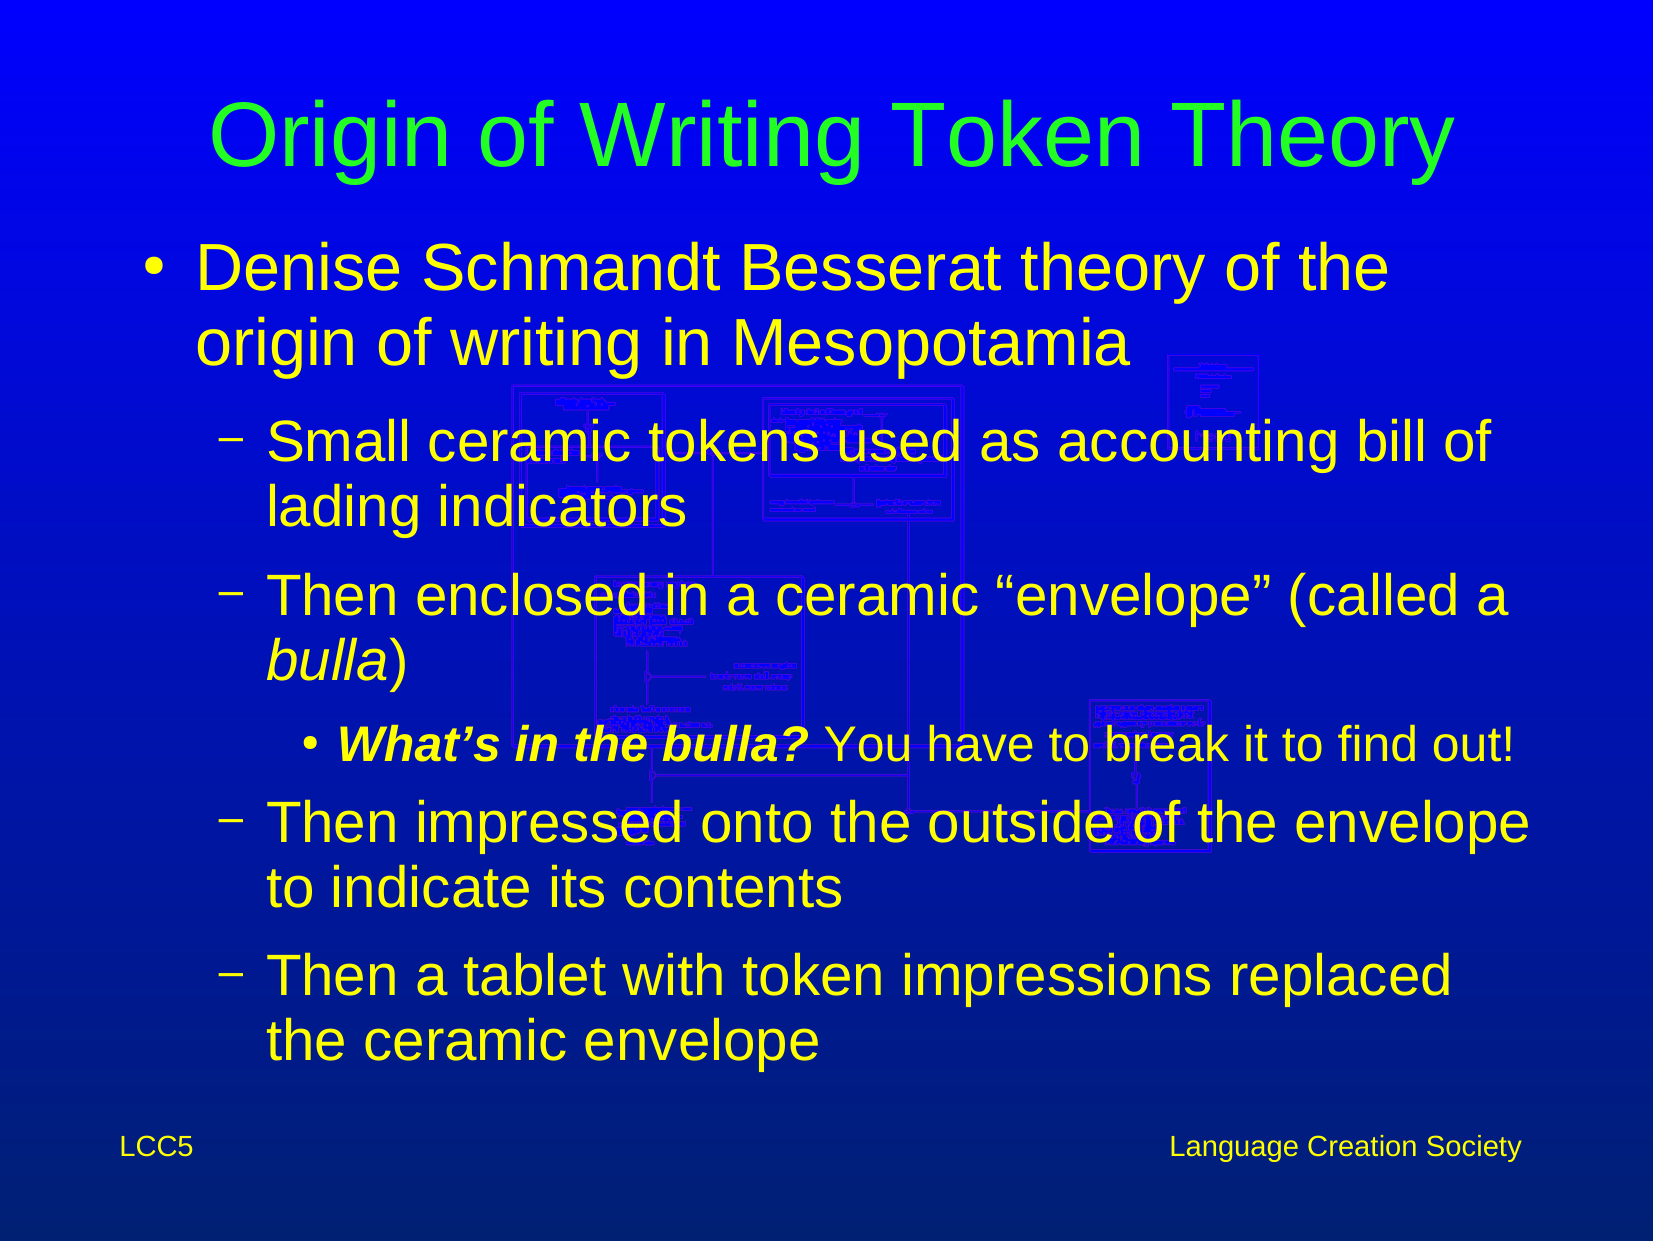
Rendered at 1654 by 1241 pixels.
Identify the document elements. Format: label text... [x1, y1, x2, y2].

title Origin of Writing Token Theory [126, 31, 1539, 239]
list Denise Schmandt Besserat theory of the origin of writing in Mesopotamia Small ceramic tokens used as accounting bill of lading indicators Then enclosed in a ceramic “envelope” (called a bulla) What’s in the bulla? You have to break it to find out! Then impressed onto the outside of the envelope to indicate its contents Then a tablet with token impressions replaced the ceramic envelope [124, 229, 1537, 1084]
